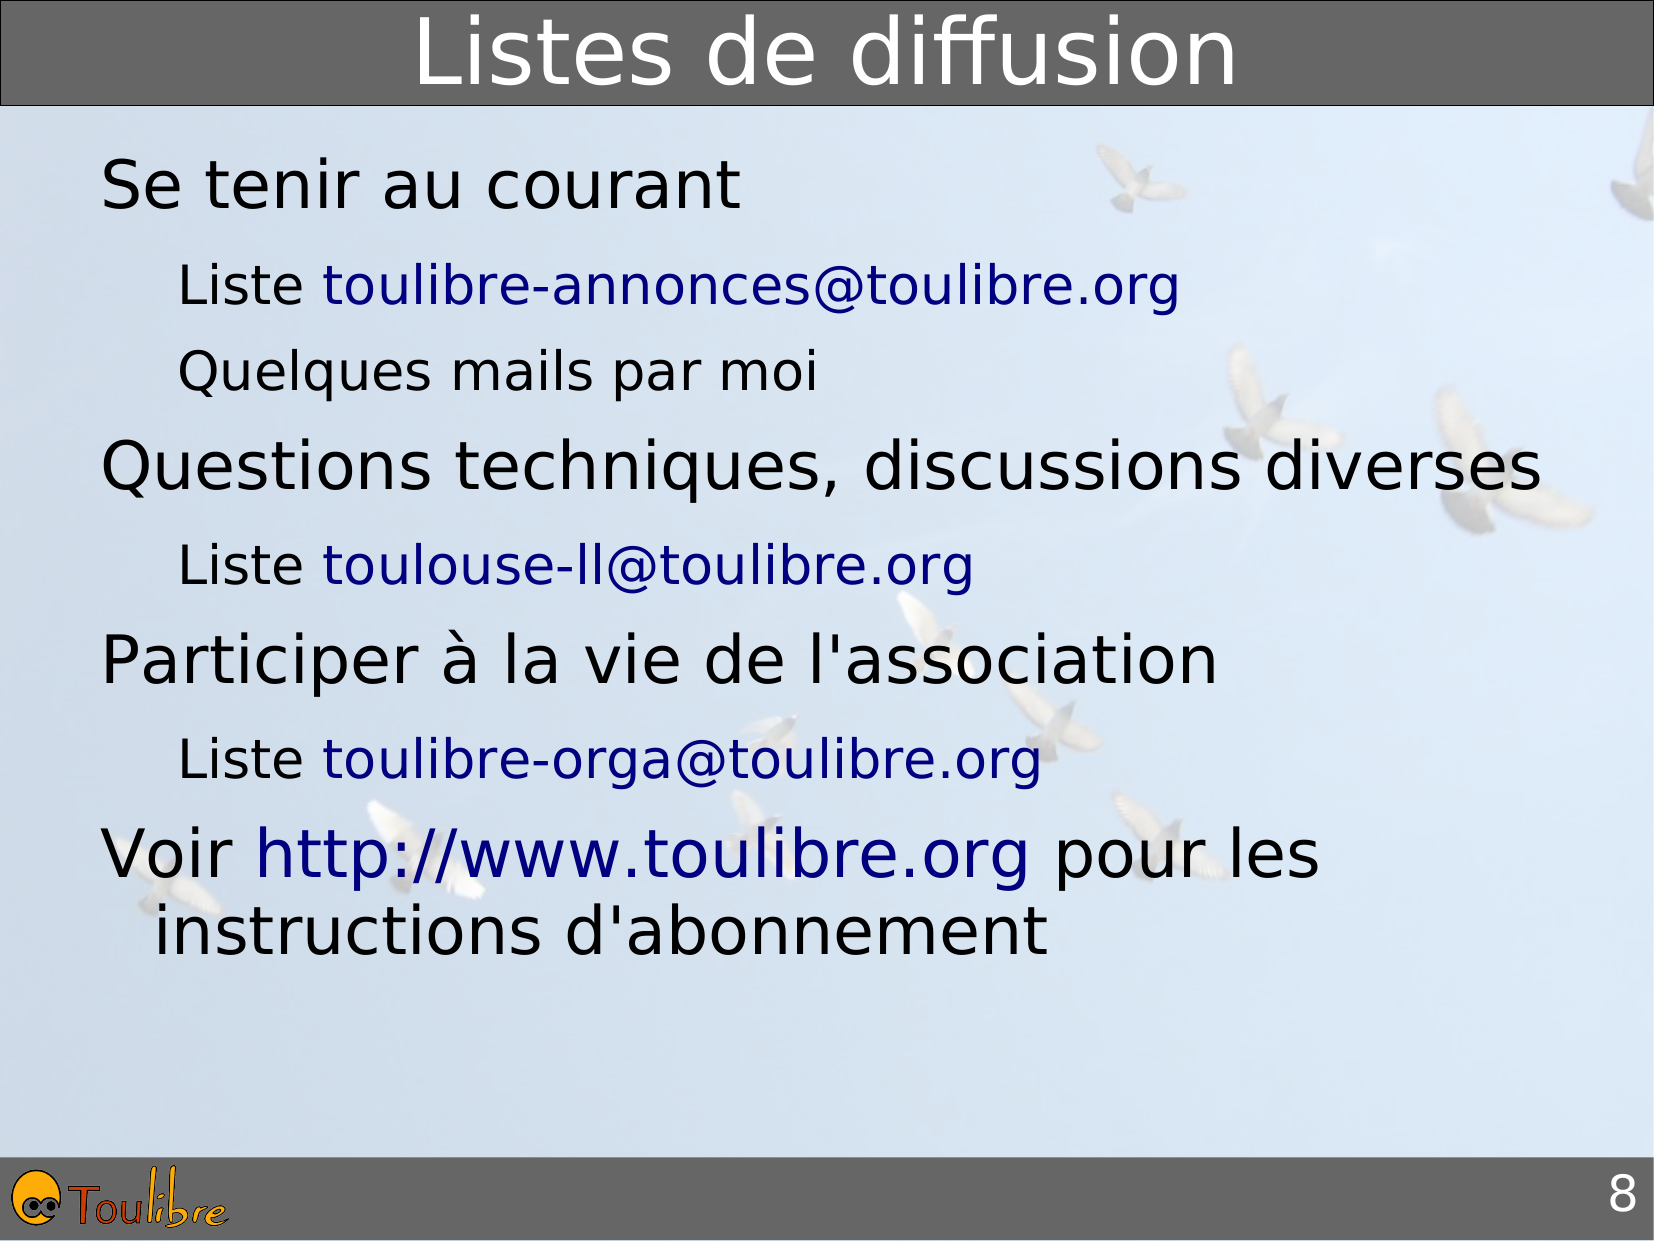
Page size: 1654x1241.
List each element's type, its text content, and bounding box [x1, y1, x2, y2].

picture [11, 1165, 229, 1228]
title Listes de diffusion [0, 0, 1654, 107]
list Se tenir au courant Liste toulibre-annonces@toulibre.org Quelques mails par moi Questions techniques, discussions diverses Liste toulouse-ll@toulibre.org Participer à la vie de l'association Liste toulibre-orga@toulibre.org Voir http://www.toulibre.org pour les instructions d'abonnement [82, 146, 1571, 1094]
